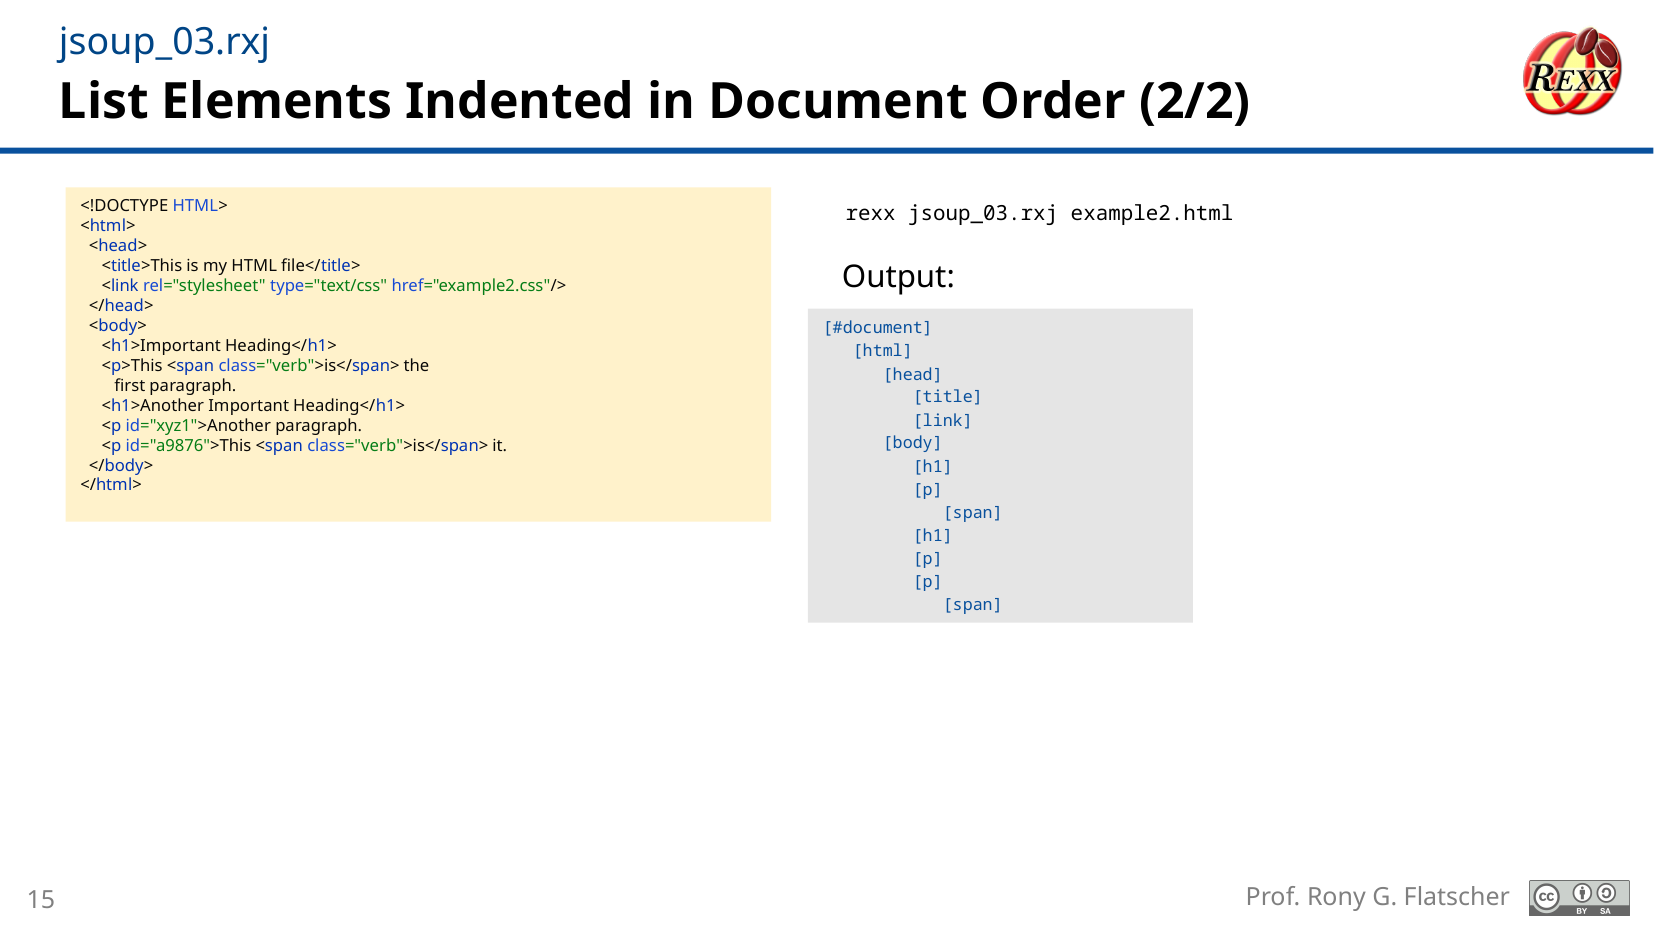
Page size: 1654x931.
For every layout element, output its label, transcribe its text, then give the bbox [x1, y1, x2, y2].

title jsoup_03.rxj List Elements Indented in Document Order (2/2) [0, 0, 1625, 148]
text_box Output: [827, 246, 1317, 302]
text_box <!DOCTYPE HTML> <html> <head> <title>This is my HTML file</title> <link rel="stylesheet" type="text/css" href="example2.css"/> </head> <body> <h1>Important Heading</h1> <p>This <span class="verb">is</span> the first paragraph. <h1>Another Important Heading</h1> <p id="xyz1">Another paragraph. <p id="a9876">This <span class="verb">is</span> it. </body> </html> [65, 187, 772, 522]
text_box rexx jsoup_03.rxj example2.html [830, 190, 1333, 247]
text_box [#document] [html] [head] [title] [link] [body] [h1] [p] [span] [h1] [p] [p] [span] [807, 308, 1193, 606]
